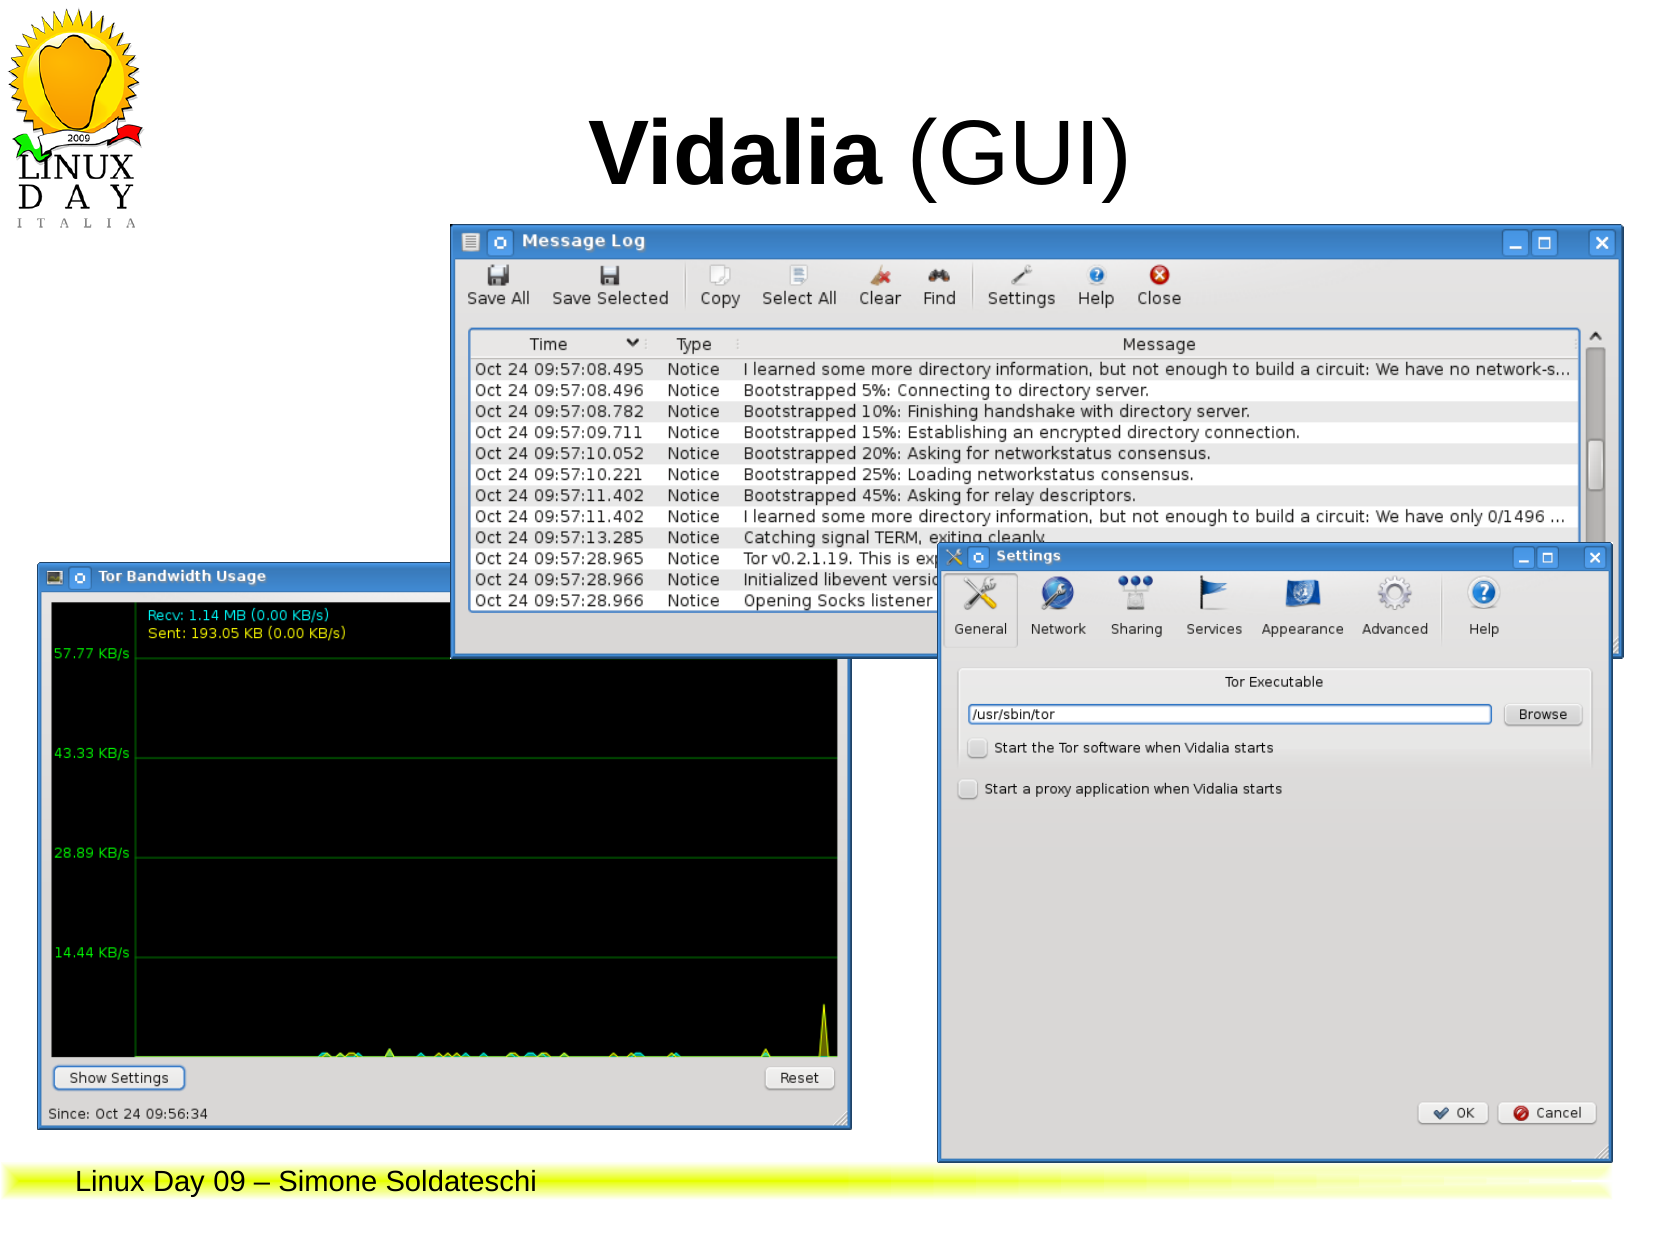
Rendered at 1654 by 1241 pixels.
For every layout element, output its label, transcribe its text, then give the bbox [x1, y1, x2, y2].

picture [37, 224, 1624, 1163]
title Vidalia (GUI) [150, 49, 1571, 257]
picture [0, 0, 151, 235]
